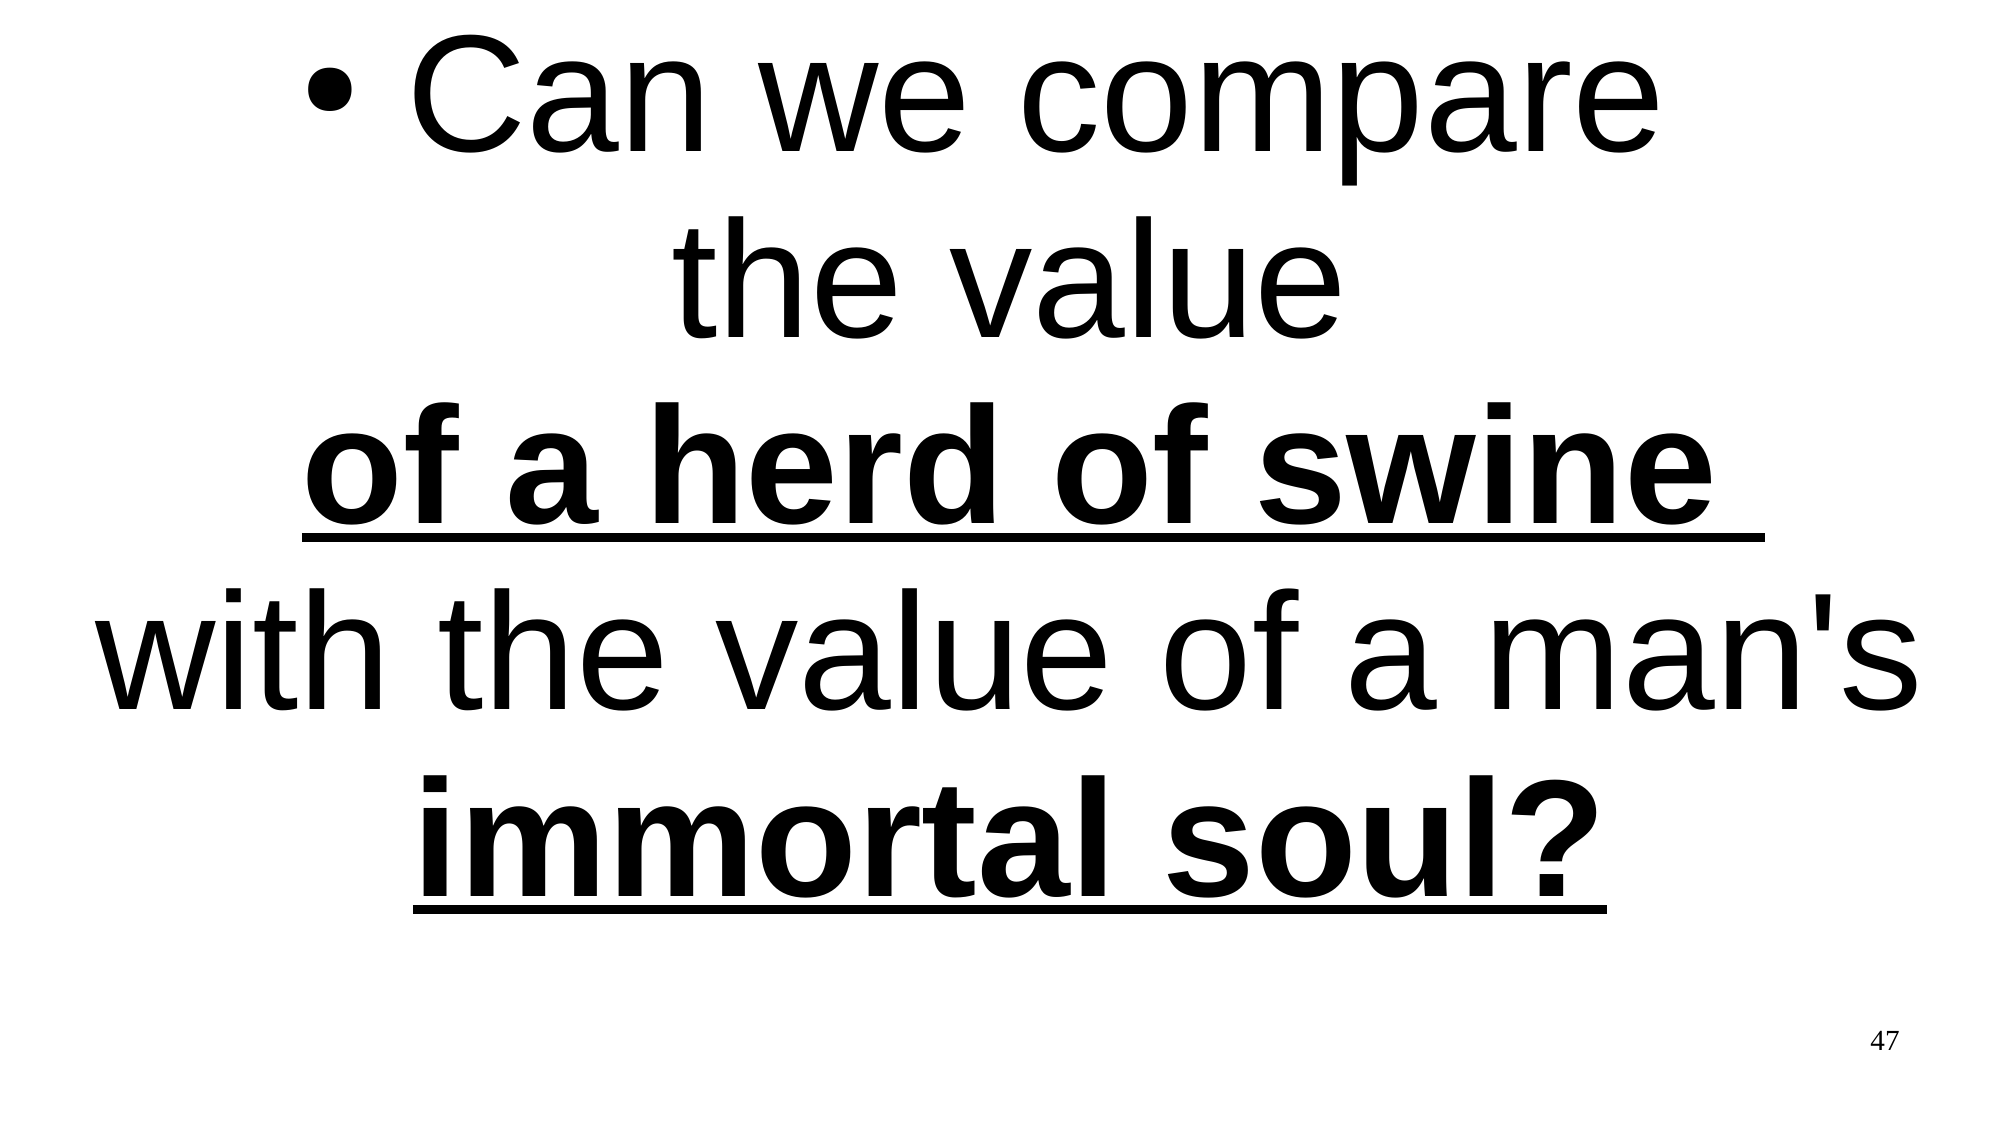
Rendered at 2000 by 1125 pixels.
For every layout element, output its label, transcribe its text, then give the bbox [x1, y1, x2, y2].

list Can we compare the value of a herd of swine with the value of a man's immortal soul? [0, 0, 1996, 1123]
